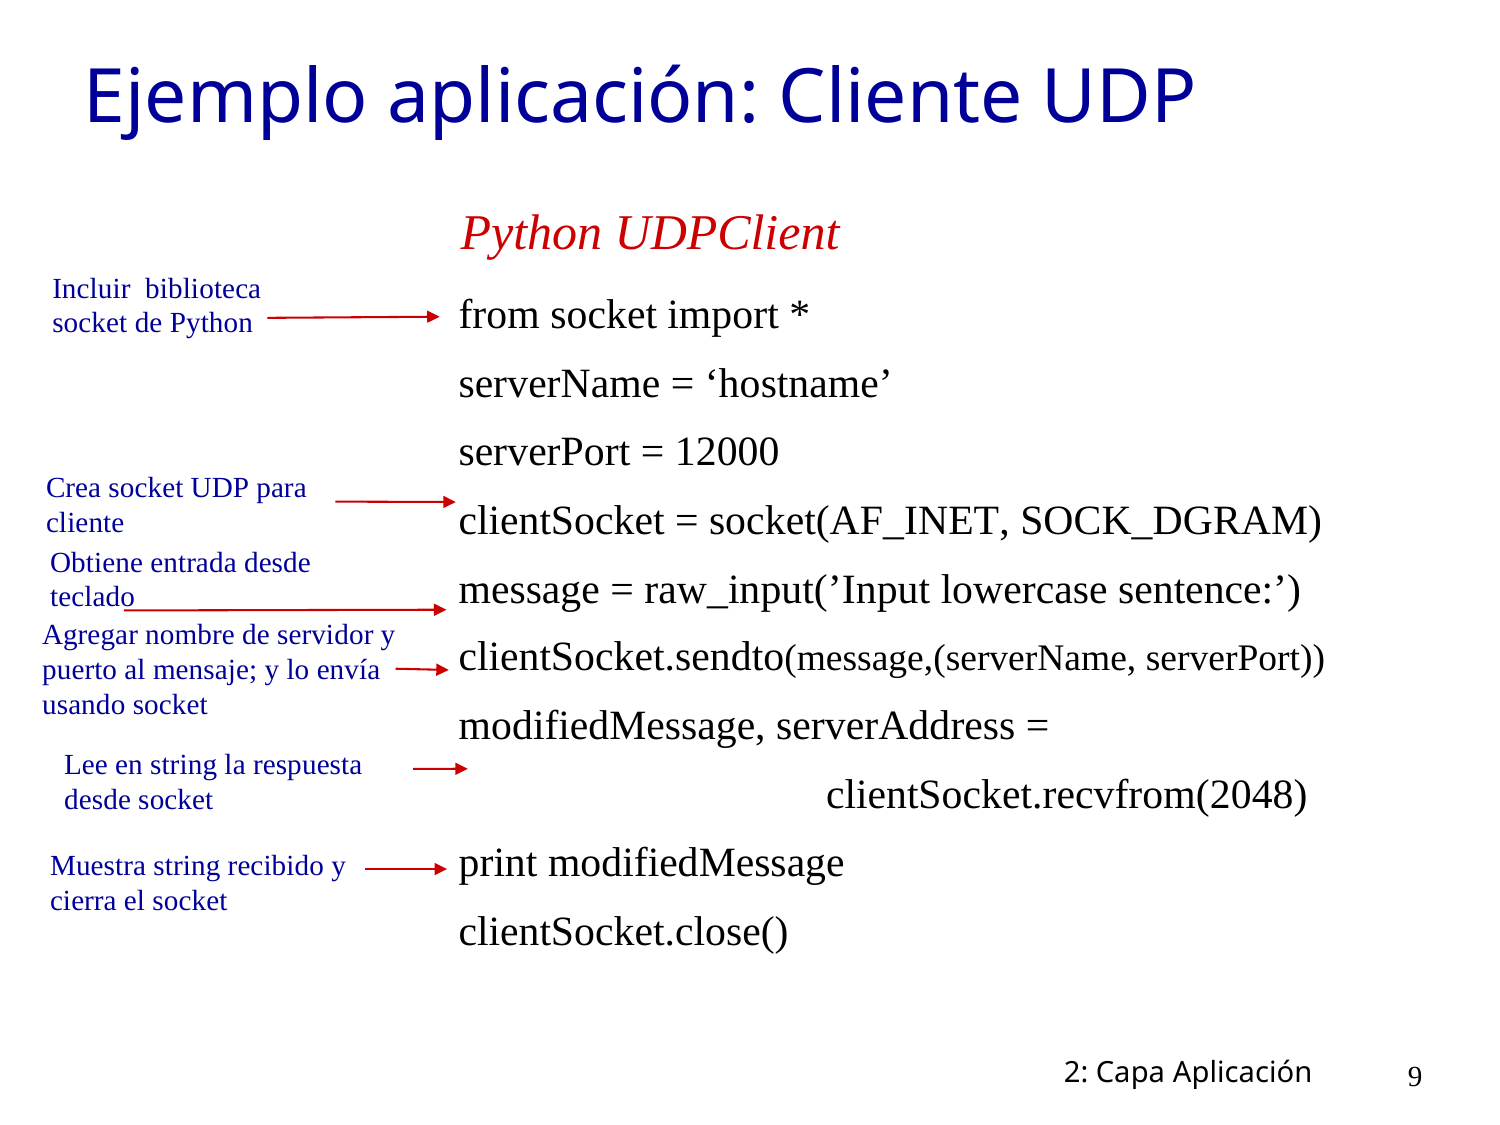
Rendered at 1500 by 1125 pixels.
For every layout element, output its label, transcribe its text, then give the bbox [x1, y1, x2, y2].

text_box Agregar nombre de servidor y puerto al mensaje; y lo envía usando socket [27, 607, 413, 728]
text_box Lee en string la respuesta desde socket [49, 737, 435, 824]
text_box Python UDPClient [445, 191, 855, 268]
text_box Obtiene entrada desde teclado [35, 537, 334, 607]
text_box Crea socket UDP para cliente [31, 460, 404, 547]
text_box Ejemplo aplicación: Cliente UDP [69, 14, 1345, 171]
text_box Muestra string recibido y cierra el socket [35, 838, 421, 924]
text_box from socket import * serverName = ‘hostname’ serverPort = 12000 clientSocket = socket(AF_INET, SOCK_DGRAM) message = raw_input(’Input lowercase sentence:’) clientSocket.sendto(message,(serverName, serverPort)) modifiedMessage, serverAddress = clientSocket.recvfrom(2048) print modifiedMessage clientSocket.close() [443, 270, 1341, 962]
text_box Incluir biblioteca socket de Python [37, 263, 277, 346]
